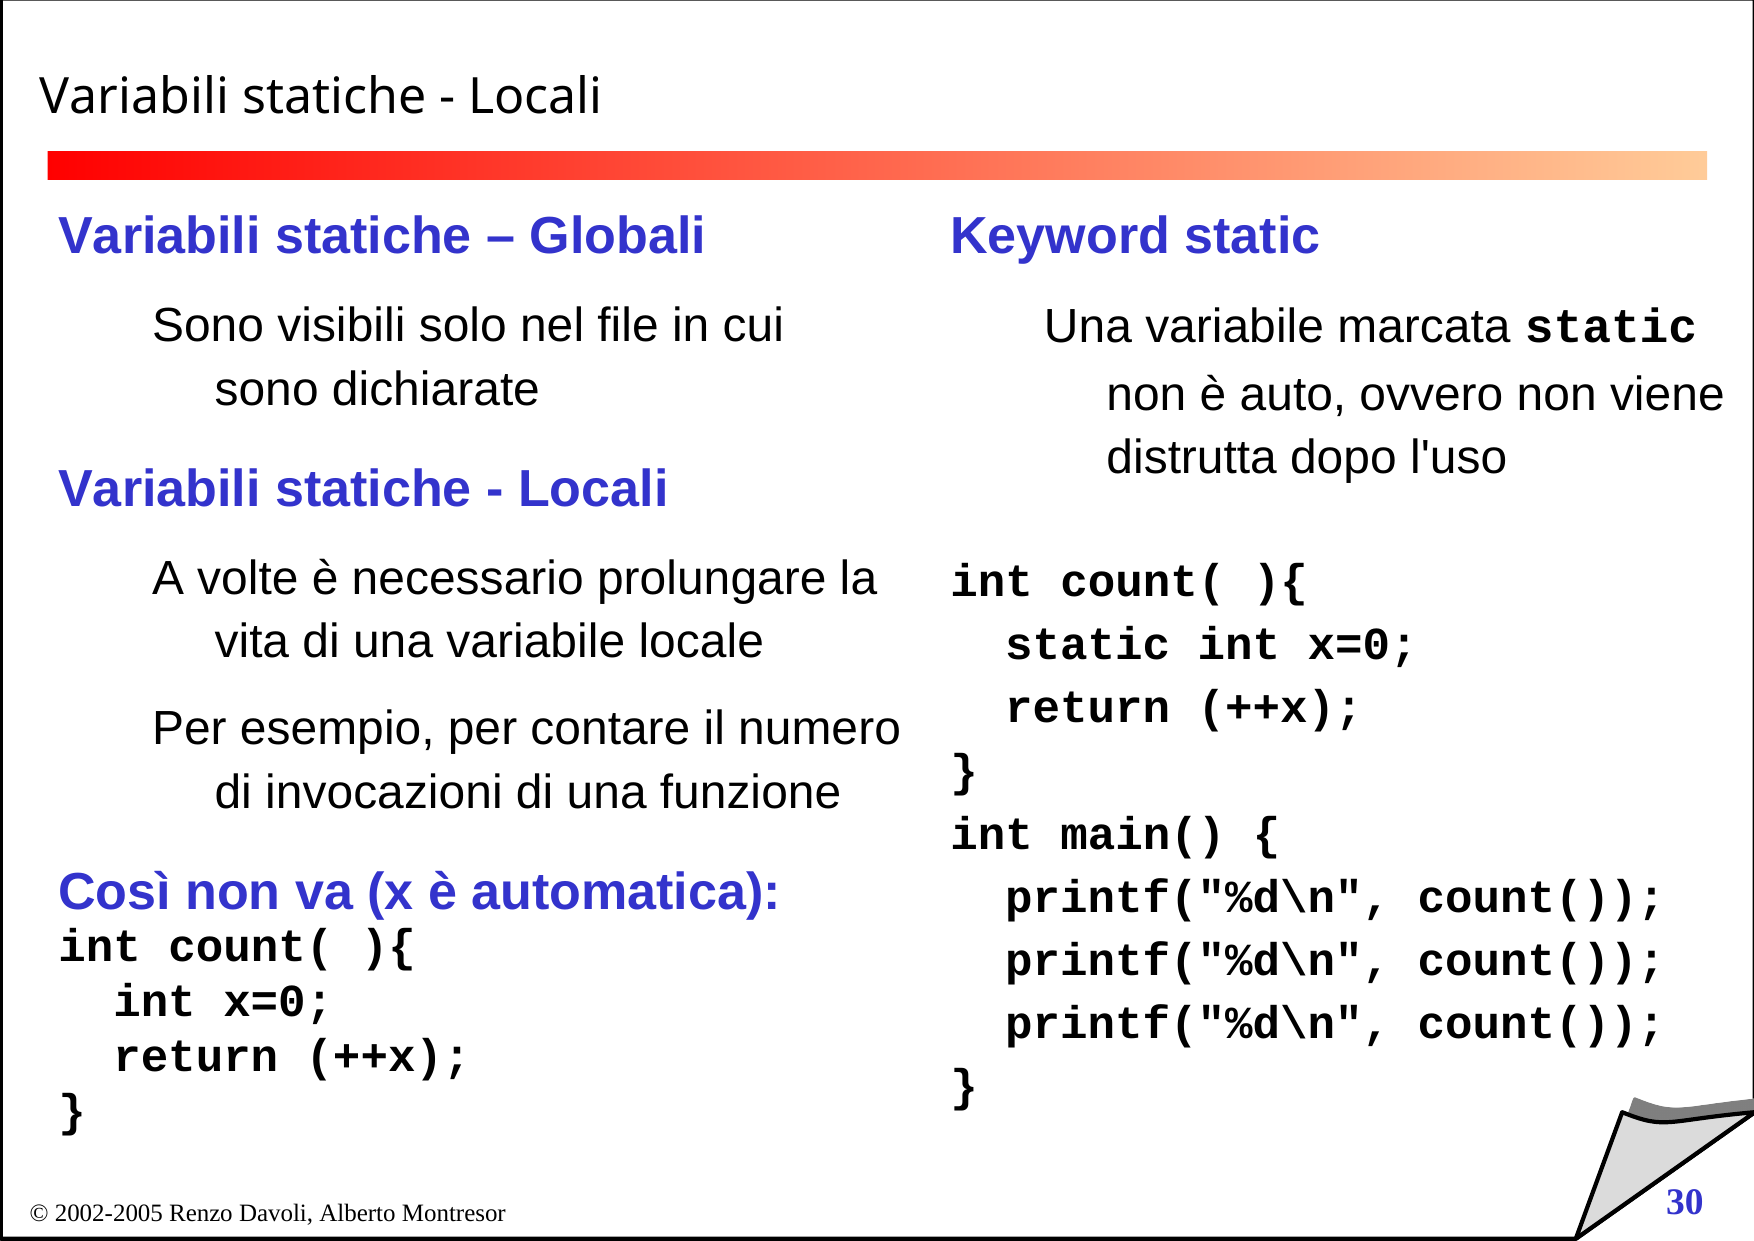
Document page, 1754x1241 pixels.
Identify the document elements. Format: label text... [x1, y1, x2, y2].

list Variabili statiche – Globali Sono visibili solo nel file in cui sono dichiarate Variabili statiche - Locali A volte è necessario prolungare la vita di una variabile locale Per esempio, per contare il numero di invocazioni di una funzione Così non va (x è automatica): int count( ){ int x=0; return (++x); } [58, 206, 910, 1211]
list Keyword static Una variabile marcata static non è auto, ovvero non viene distrutta dopo l'uso int count( ){ static int x=0; return (++x); } int main() { printf("%d\n", count()); printf("%d\n", count()); printf("%d\n", count()); } [950, 206, 1750, 1182]
text_box main [750, 151, 754, 179]
title Variabili statiche - Locali [40, 49, 1714, 144]
